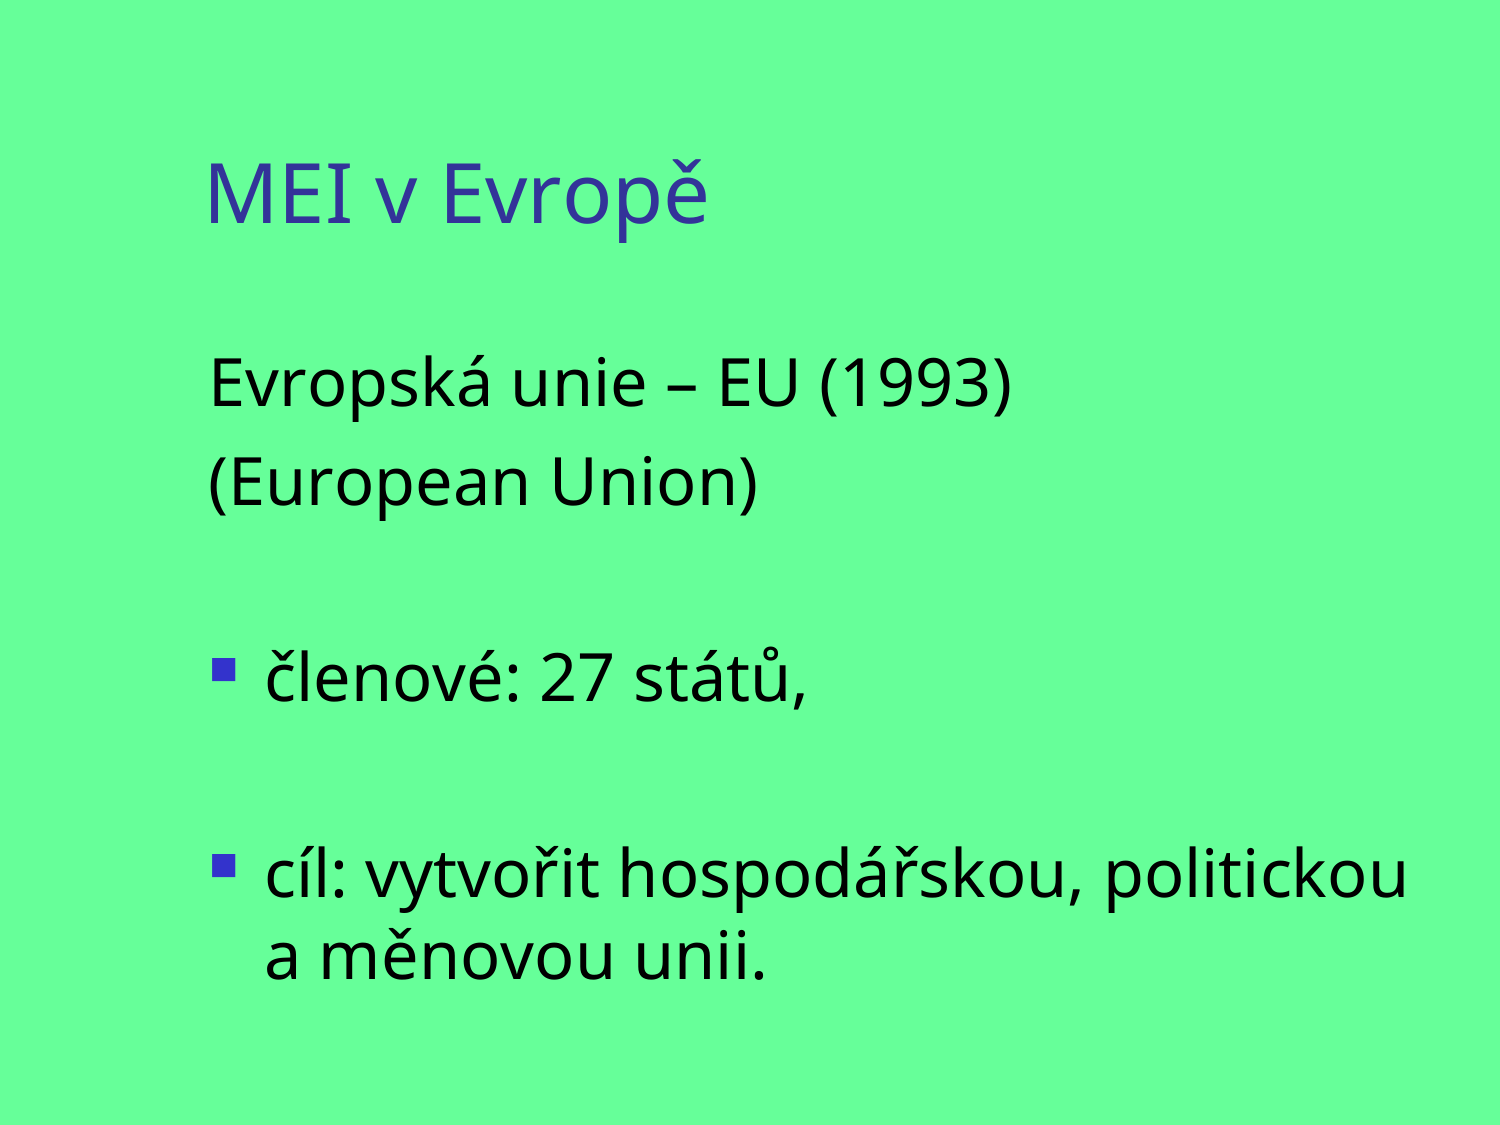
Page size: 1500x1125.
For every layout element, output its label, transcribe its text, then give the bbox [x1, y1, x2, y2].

title MEI v Evropě [188, 7, 1468, 248]
list Evropská unie – EU (1993) (European Union) členové: 27 států, cíl: vytvořit hospodářskou, politickou a měnovou unii. [193, 331, 1469, 1098]
